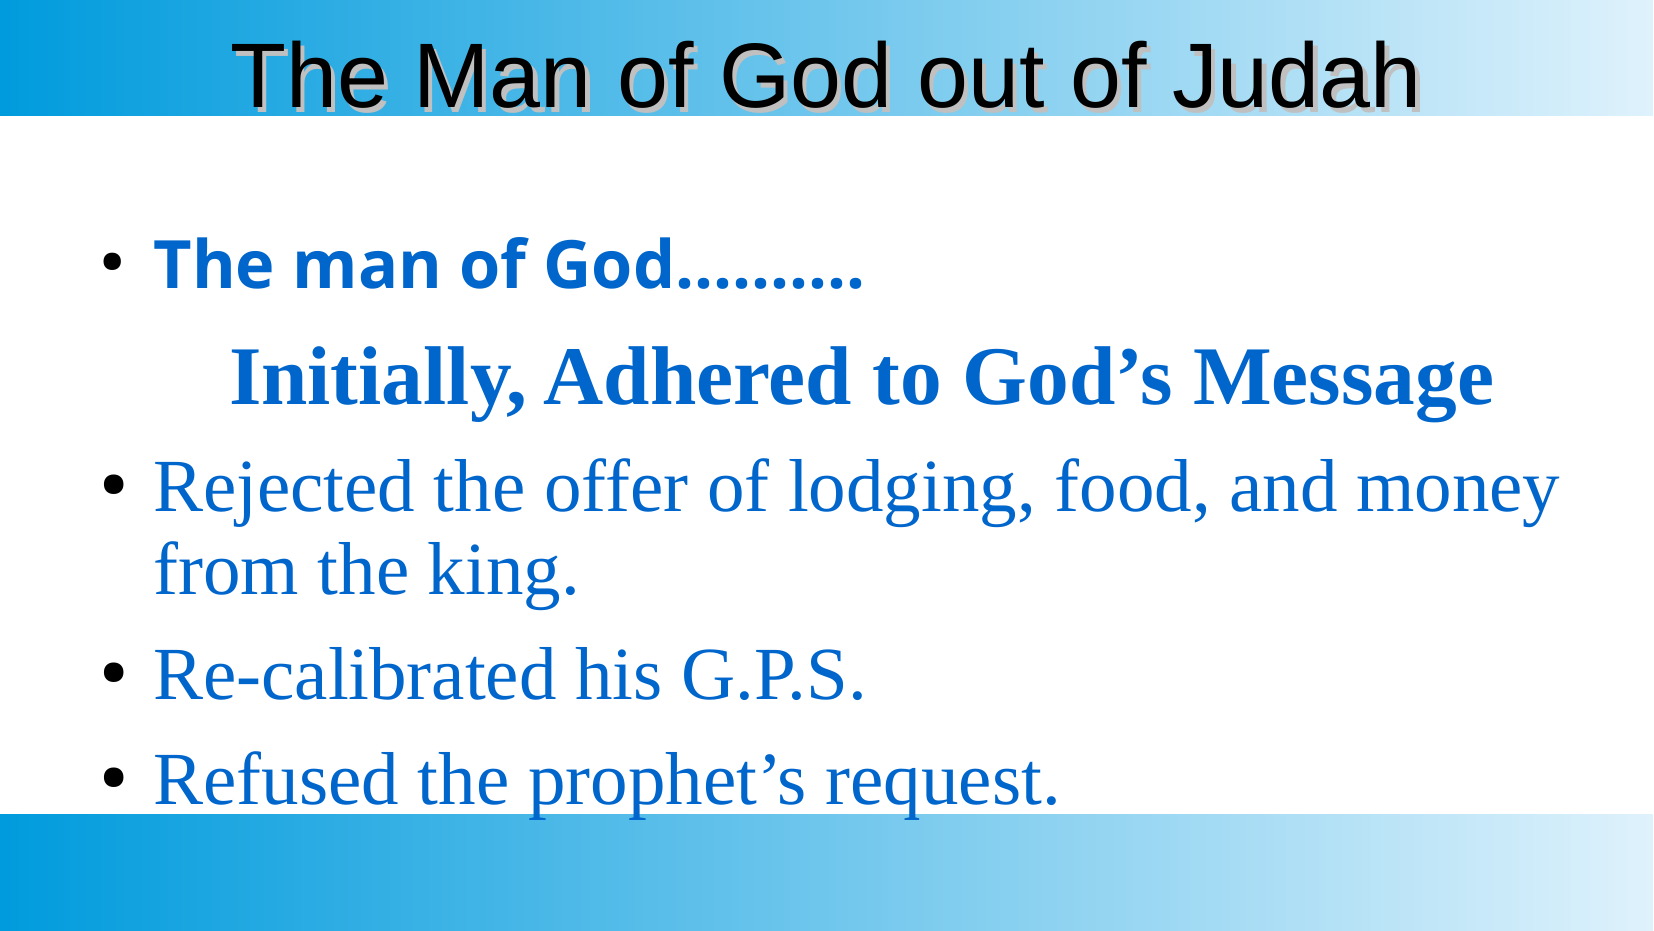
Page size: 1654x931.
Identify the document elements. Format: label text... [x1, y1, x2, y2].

title The Man of God out of Judah [82, 24, 1571, 128]
list The man of God………. Initially, Adhered to God’s Message Rejected the offer of lodging, food, and money from the king. Re-calibrated his G.P.S. Refused the prophet’s request. [82, 217, 1571, 826]
